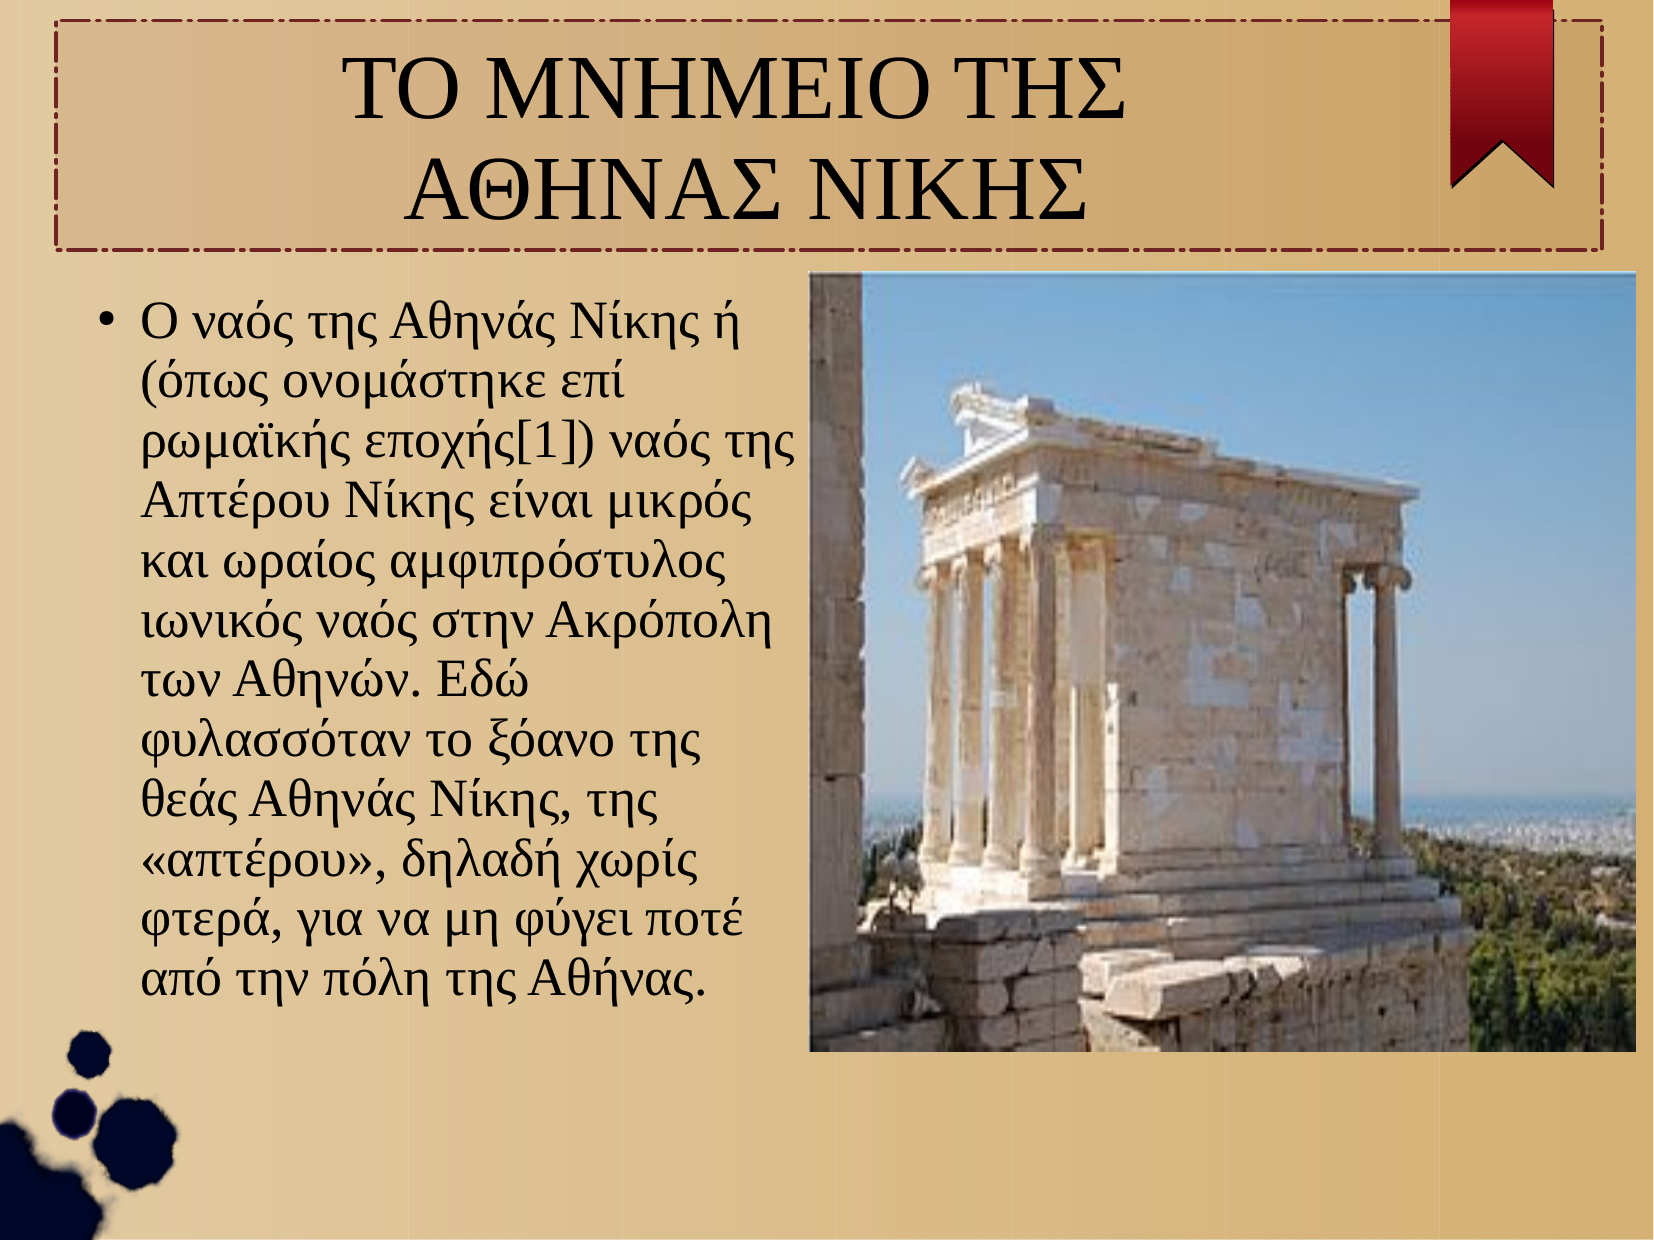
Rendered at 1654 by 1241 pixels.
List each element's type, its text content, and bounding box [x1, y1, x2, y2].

list Ο ναός της Αθηνάς Νίκης ή (όπως ονομάστηκε επί ρωμαϊκής εποχής[1]) ναός της Απτέρου Νίκης είναι μικρός και ωραίος αμφιπρόστυλος ιωνικός ναός στην Ακρόπολη των Αθηνών. Εδώ φυλασσόταν το ξόανο της θεάς Αθηνάς Νίκης, της «απτέρου», δηλαδή χωρίς φτερά, για να μη φύγει ποτέ από την πόλη της Αθήνας. [82, 290, 808, 1010]
picture [808, 271, 1636, 1052]
title ΤΟ ΜΝΗΜΕΙΟ ΤΗΣ ΑΘΗΝΑΣ ΝΙΚΗΣ [82, 36, 1412, 240]
